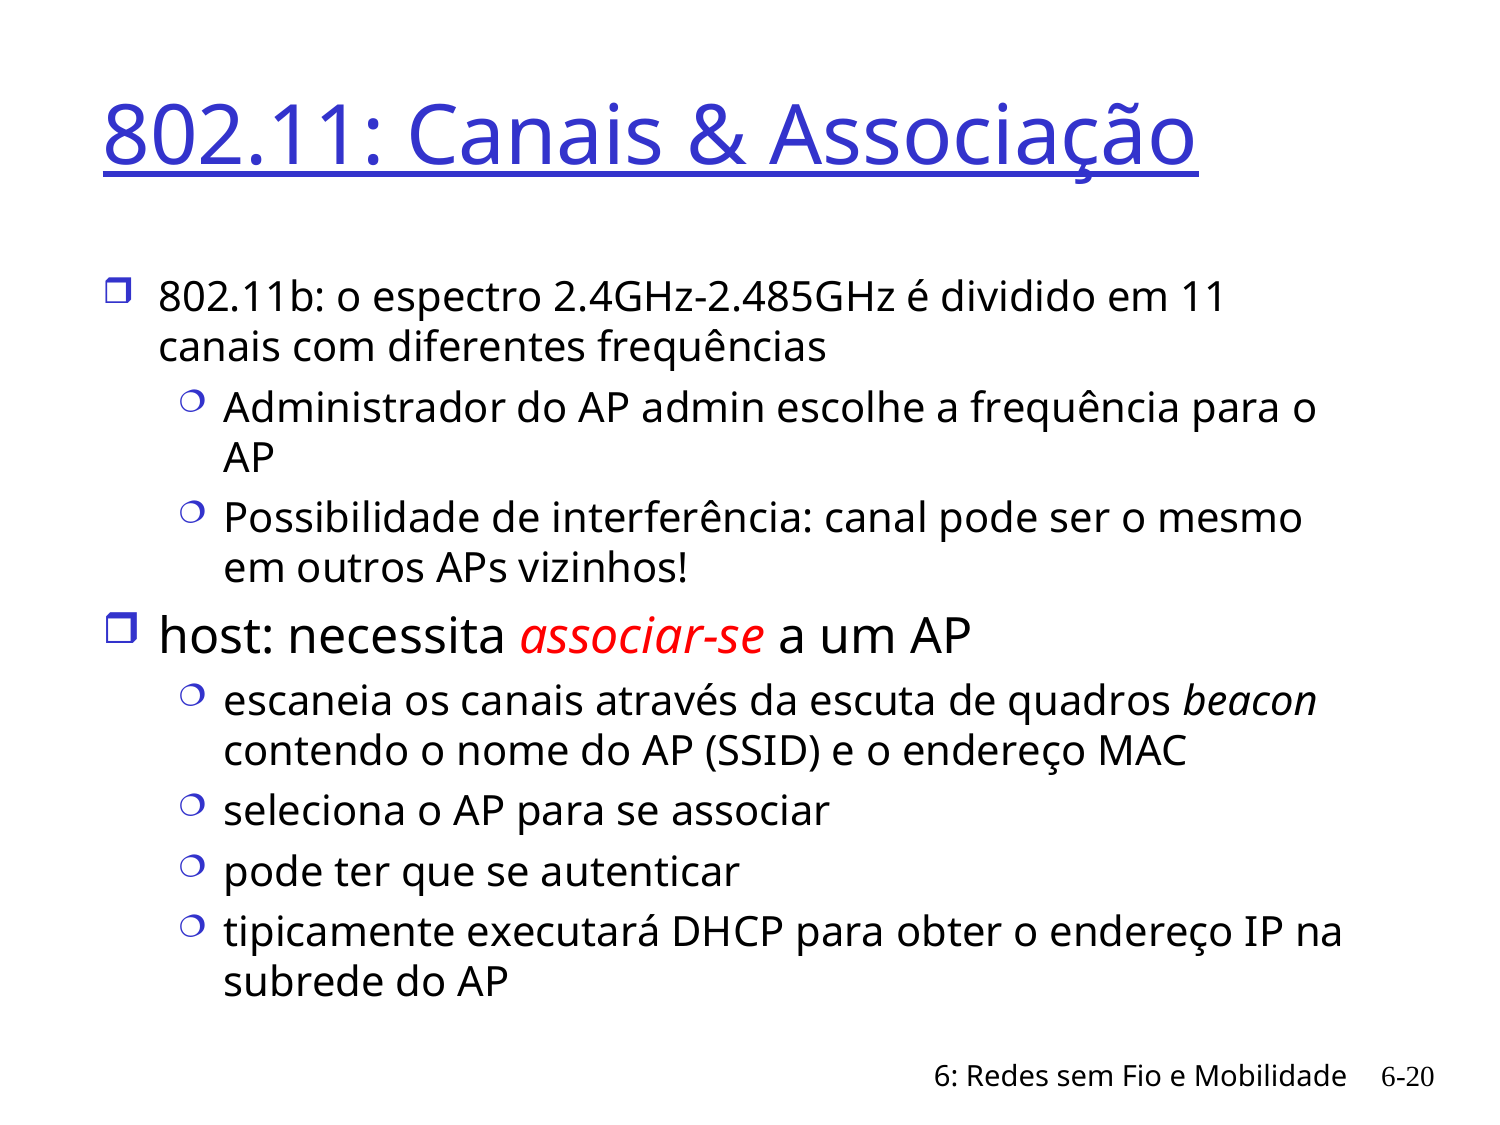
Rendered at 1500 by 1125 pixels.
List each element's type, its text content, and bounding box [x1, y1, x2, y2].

text_box 802.11: Canais & Associação [87, 37, 1363, 225]
text_box 6: Redes sem Fio e Mobilidade [728, 1050, 1339, 1125]
text_box 802.11b: o espectro 2.4GHz-2.485GHz é dividido em 11 canais com diferentes frequências Administrador do AP admin escolhe a frequência para o AP Possibilidade de interferência: canal pode ser o mesmo em outros APs vizinhos! host: necessita associar-se a um AP escaneia os canais através da escuta de quadros beacon contendo o nome do AP (SSID) e o endereço MAC seleciona o AP para se associar pode ter que se autenticar tipicamente executará DHCP para obter o endereço IP na subrede do AP [87, 262, 1363, 1026]
text_box 6-<number> [1339, 1050, 1451, 1125]
